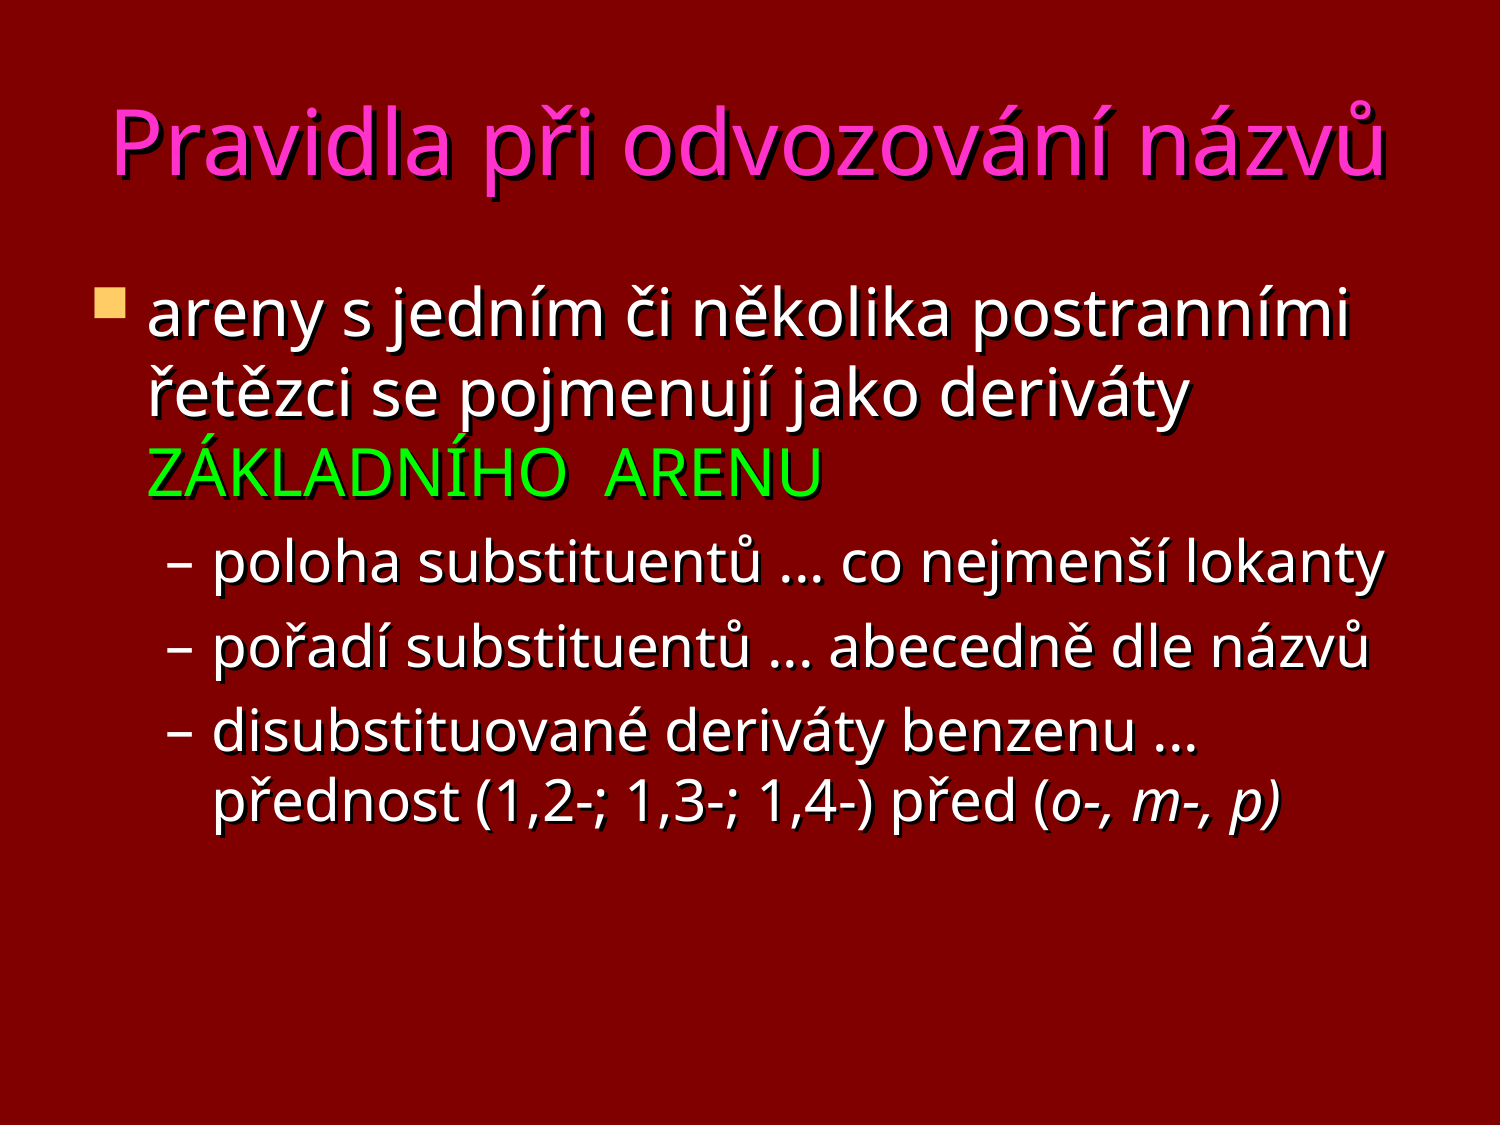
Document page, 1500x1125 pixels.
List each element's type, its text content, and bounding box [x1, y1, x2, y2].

title Pravidla při odvozování názvů [75, 45, 1426, 233]
list areny s jedním či několika postranními řetězci se pojmenují jako deriváty ZÁKLADNÍHO ARENU poloha substituentů ... co nejmenší lokanty pořadí substituentů ... abecedně dle názvů disubstituované deriváty benzenu ... přednost (1,2-; 1,3-; 1,4-) před (o-, m-, p) [75, 262, 1426, 1001]
